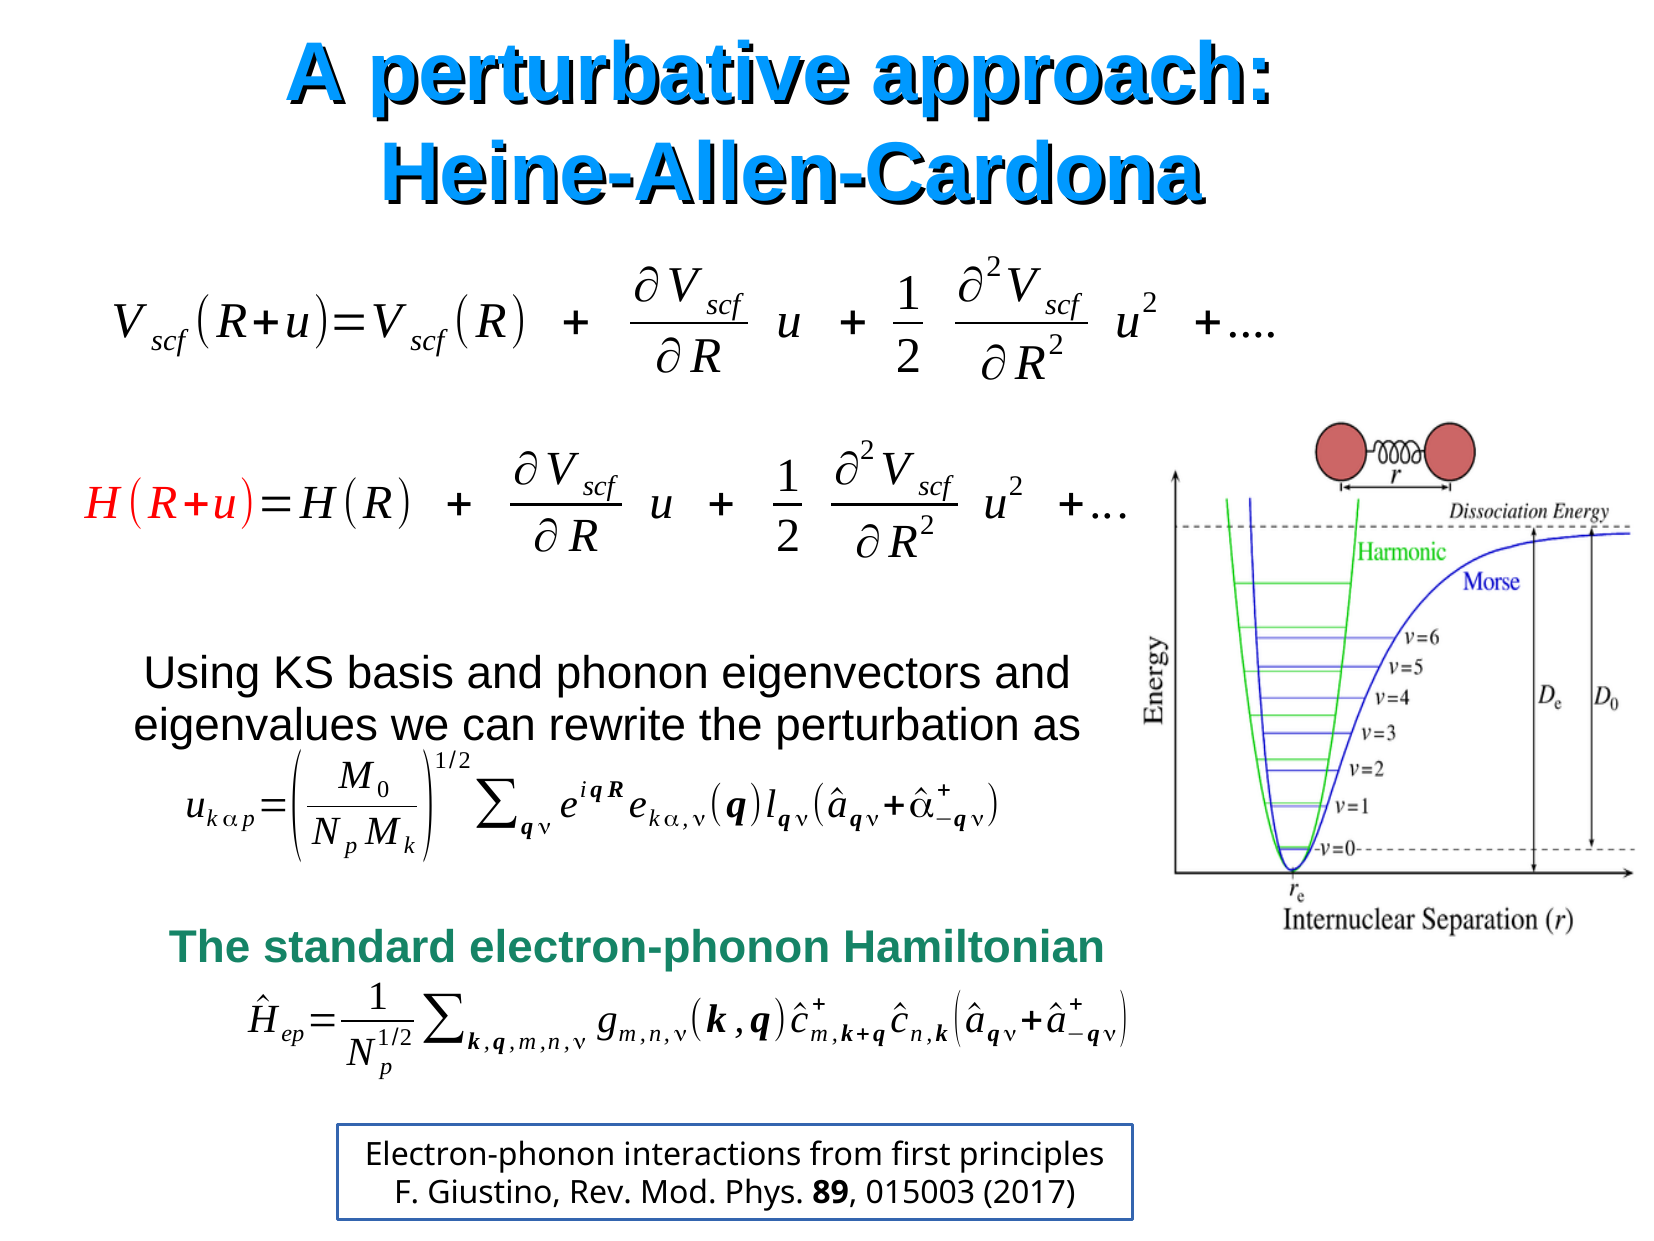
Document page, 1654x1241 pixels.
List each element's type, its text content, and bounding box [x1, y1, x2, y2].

chart [240, 976, 1134, 1081]
chart [105, 249, 1283, 391]
text_box A perturbative approach: Heine-Allen-Cardona [270, 10, 1321, 226]
text_box Electron-phonon interactions from first principles F. Giustino, Rev. Mod. Phys. 89, 015003 (2017) [337, 1124, 1133, 1220]
text_box The standard electron-phonon Hamiltonian [120, 913, 1156, 976]
chart [75, 435, 1137, 568]
picture [1140, 419, 1636, 941]
chart [180, 747, 1006, 866]
text_box Using KS basis and phonon eigenvectors and eigenvalues we can rewrite the perturbation as [90, 640, 1126, 747]
